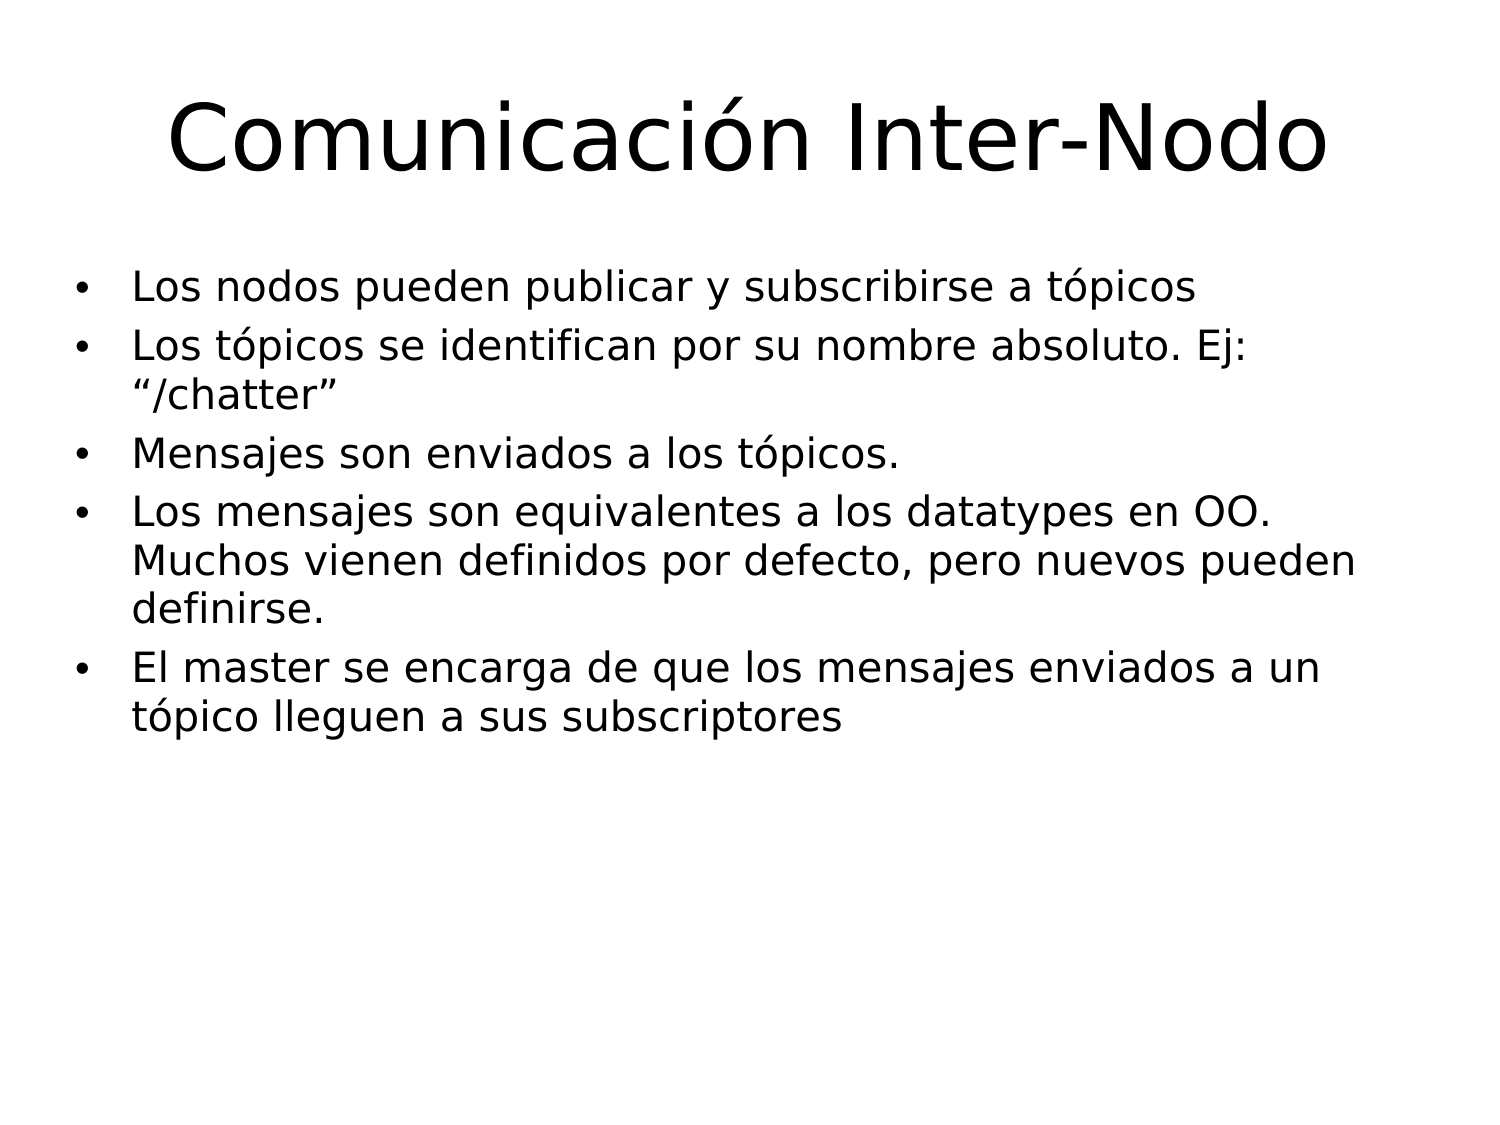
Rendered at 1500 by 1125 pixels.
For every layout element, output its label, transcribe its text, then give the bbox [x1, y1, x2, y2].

list Los nodos pueden publicar y subscribirse a tópicos Los tópicos se identifican por su nombre absoluto. Ej: “/chatter” Mensajes son enviados a los tópicos. Los mensajes son equivalentes a los datatypes en OO. Muchos vienen definidos por defecto, pero nuevos pueden definirse. El master se encarga de que los mensajes enviados a un tópico lleguen a sus subscriptores [75, 263, 1425, 916]
title Comunicación Inter-Nodo [75, 44, 1425, 233]
